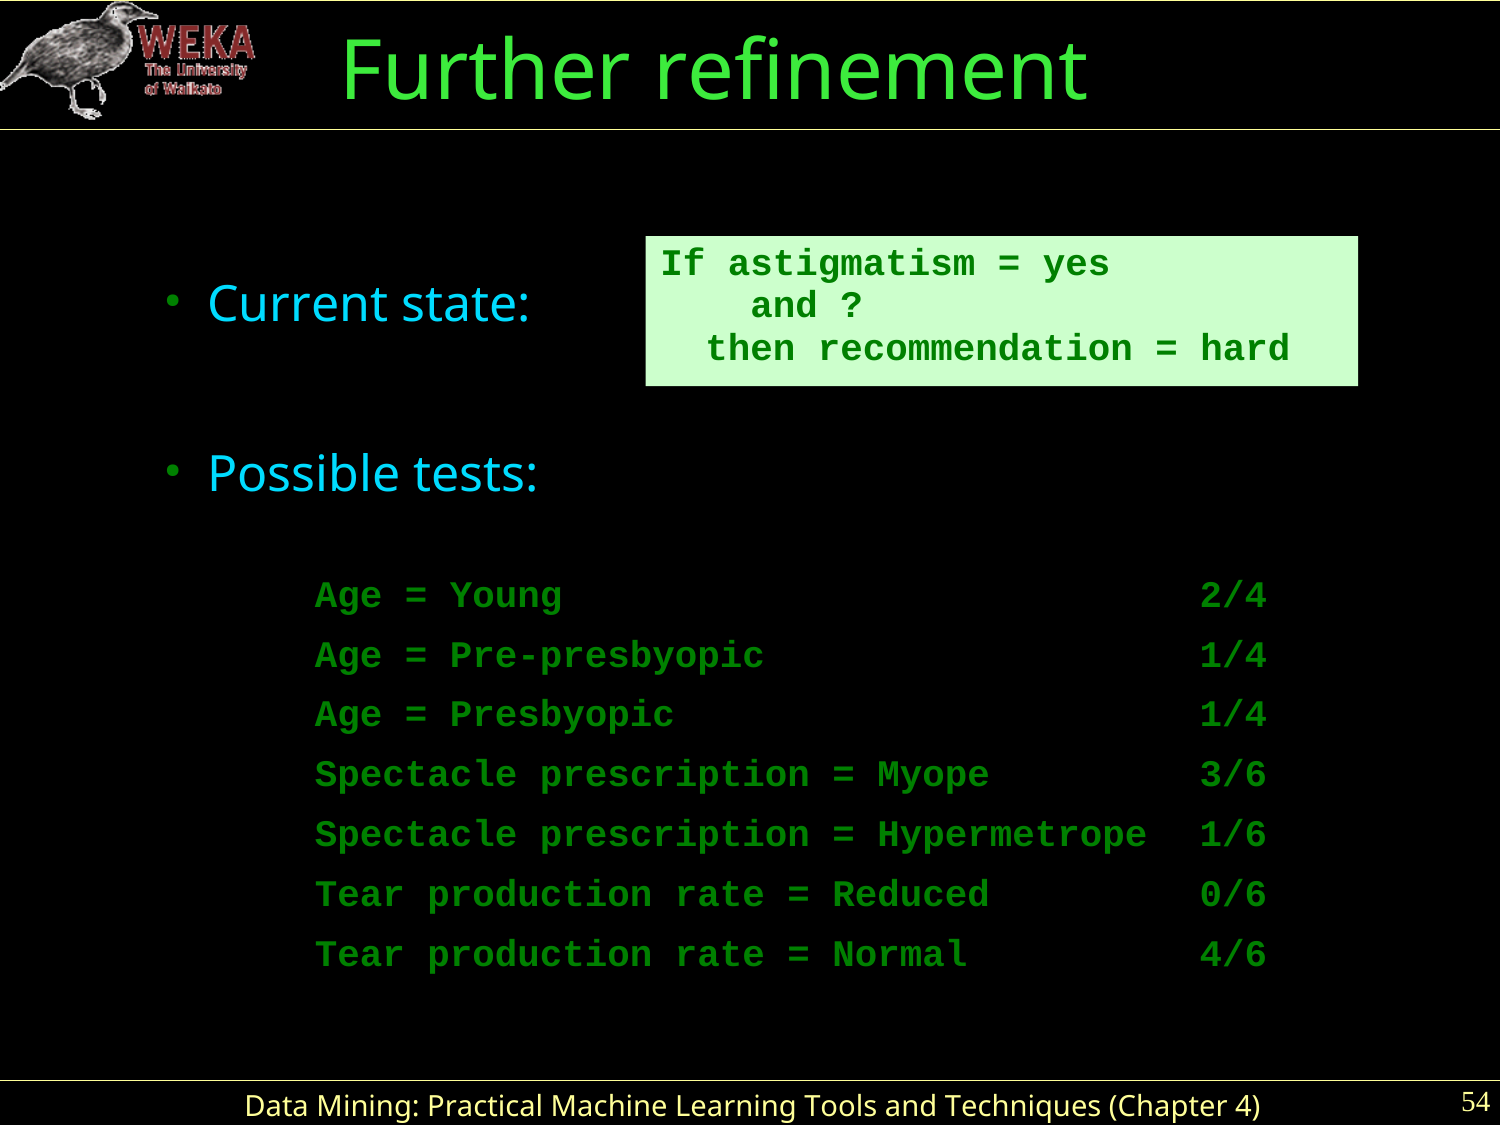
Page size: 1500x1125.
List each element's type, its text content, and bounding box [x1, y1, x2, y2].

text_box 2/4 [1185, 568, 1338, 629]
text_box Age = Presbyopic [300, 688, 1185, 748]
text_box 0/6 [1185, 868, 1338, 928]
text_box Spectacle prescription = Hypermetrope [300, 808, 1185, 868]
text_box Current state: Possible tests: [149, 260, 1388, 936]
text_box Age = Pre-presbyopic [300, 629, 1185, 688]
text_box 3/6 [1185, 748, 1338, 808]
text_box Spectacle prescription = Myope [300, 748, 1185, 808]
text_box 1/4 [1185, 629, 1338, 688]
text_box Age = Young [300, 568, 1185, 629]
text_box 1/6 [1185, 808, 1338, 868]
title Further refinement [324, 0, 1500, 148]
text_box Tear production rate = Normal [300, 928, 1185, 988]
text_box 4/6 [1185, 928, 1338, 988]
text_box If astigmatism = yes and ? then recommendation = hard [645, 236, 1359, 387]
text_box 1/4 [1185, 688, 1338, 748]
text_box Tear production rate = Reduced [300, 868, 1185, 928]
picture [0, 1, 266, 129]
